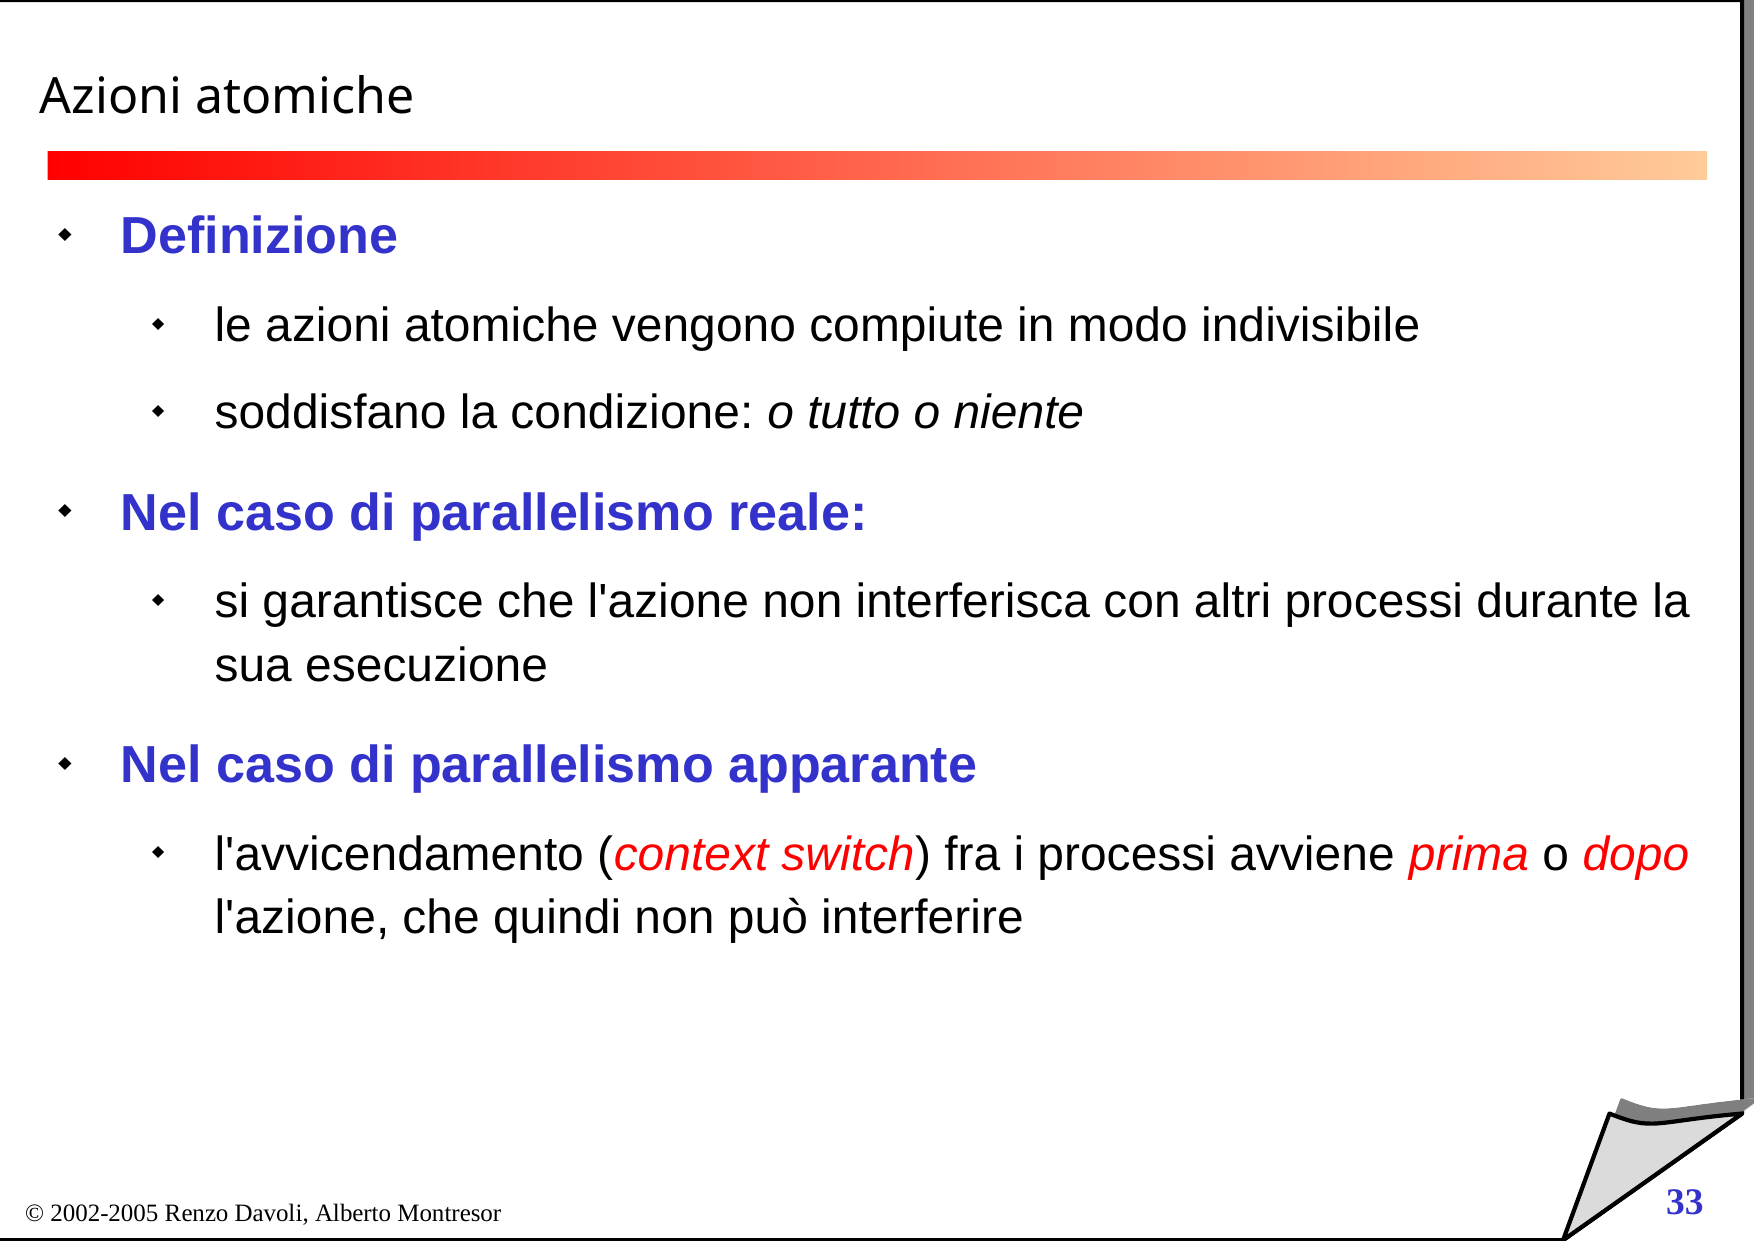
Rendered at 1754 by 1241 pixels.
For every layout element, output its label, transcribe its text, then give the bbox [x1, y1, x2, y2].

list Definizione le azioni atomiche vengono compiute in modo indivisibile soddisfano la condizione: o tutto o niente Nel caso di parallelismo reale: si garantisce che l'azione non interferisca con altri processi durante la sua esecuzione Nel caso di parallelismo apparante l'avvicendamento (context switch) fra i processi avviene prima o dopo l'azione, che quindi non può interferire [58, 206, 1696, 945]
title Azioni atomiche [39, 49, 1713, 144]
